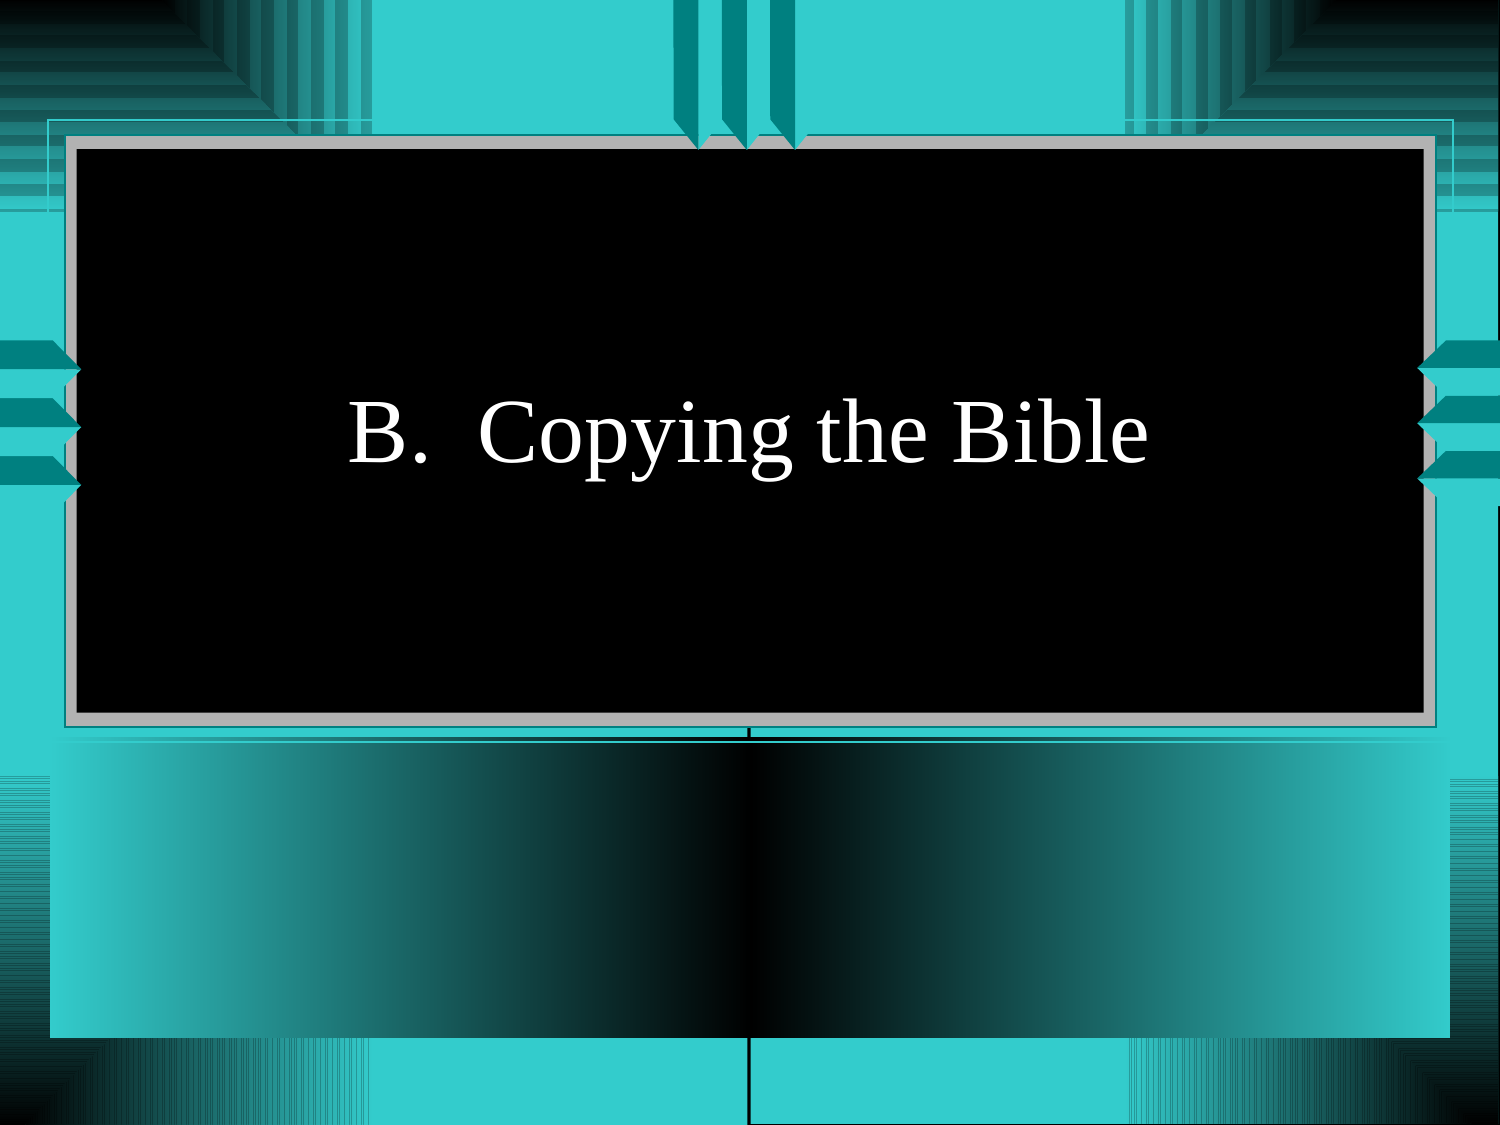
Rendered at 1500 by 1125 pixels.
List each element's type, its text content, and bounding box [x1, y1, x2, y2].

title B. Copying the Bible [112, 337, 1388, 526]
